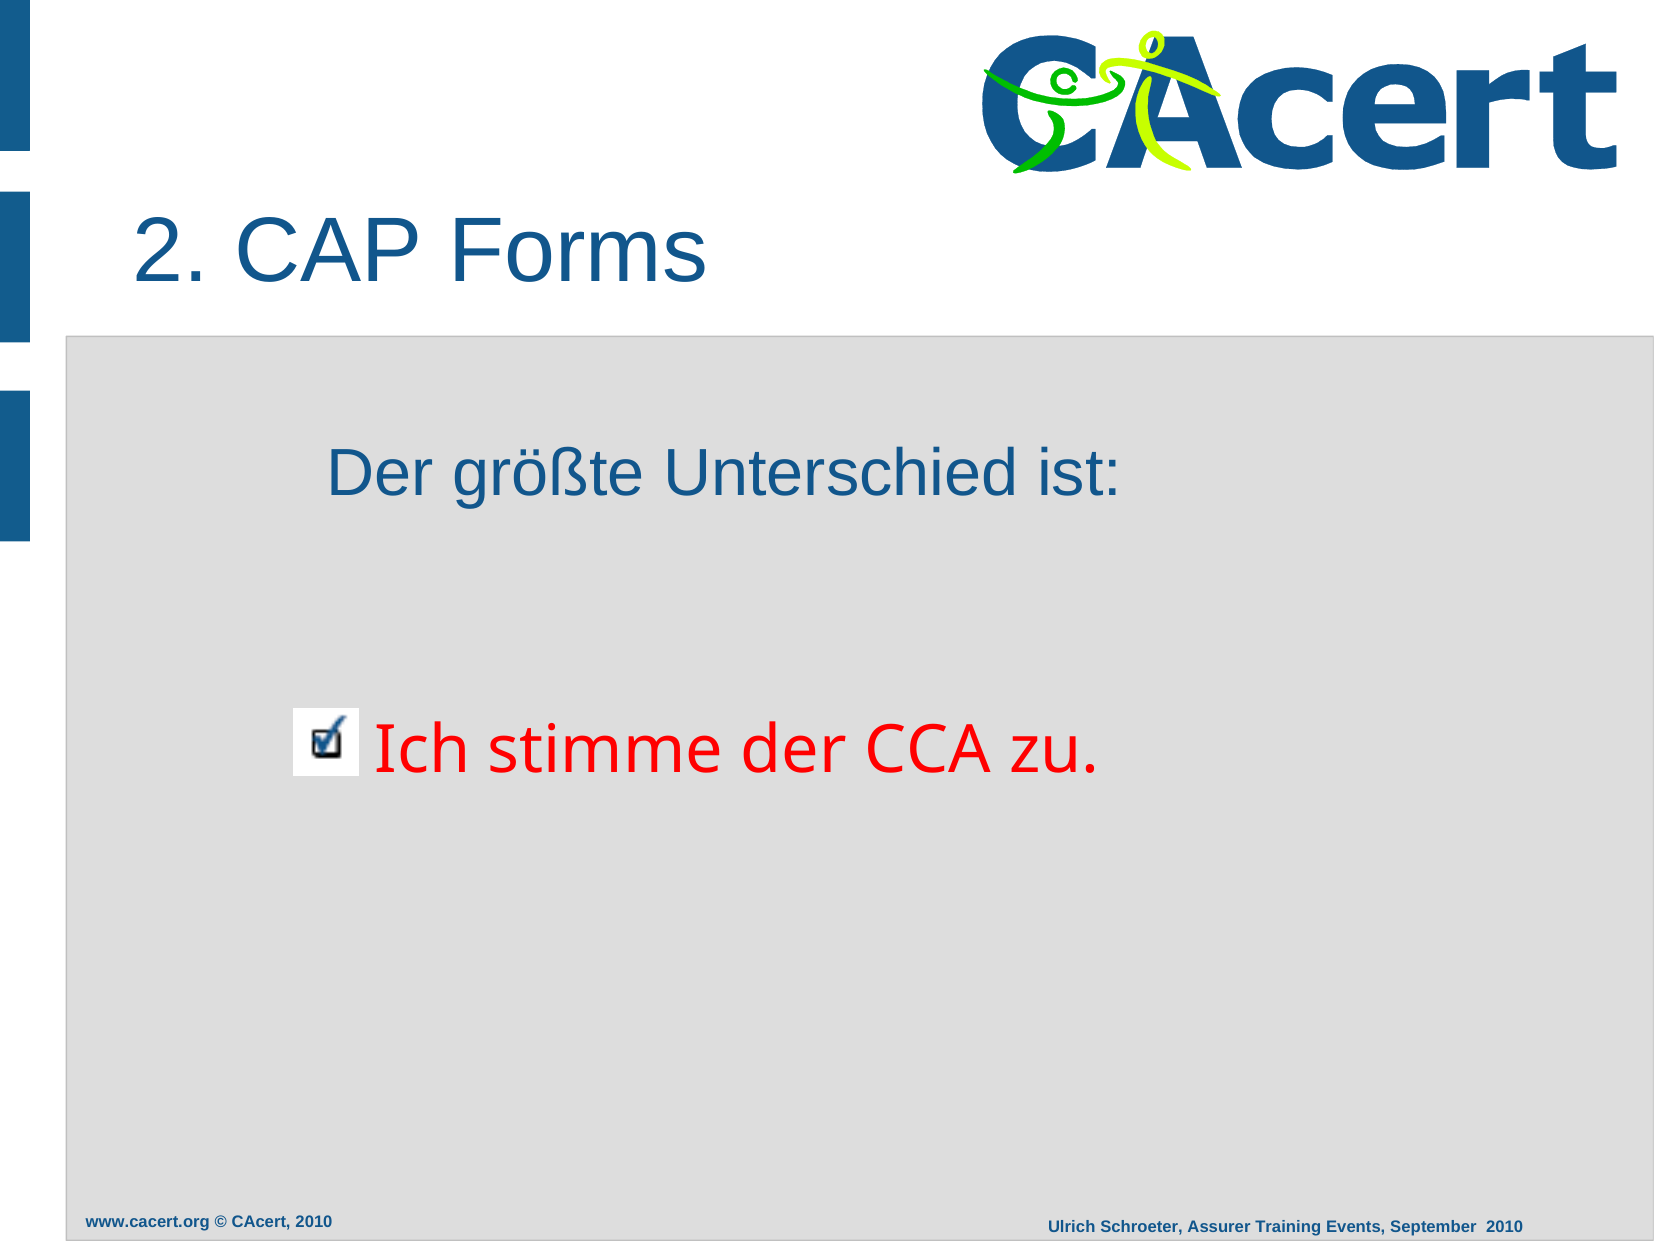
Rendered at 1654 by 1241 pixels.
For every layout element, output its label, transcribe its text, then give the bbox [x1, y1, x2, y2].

text_box 2. CAP Forms [118, 88, 725, 309]
picture [293, 708, 359, 776]
text_box Der größte Unterschied ist: [295, 413, 1152, 606]
text_box Ich stimme der CCA zu. [360, 693, 1241, 798]
